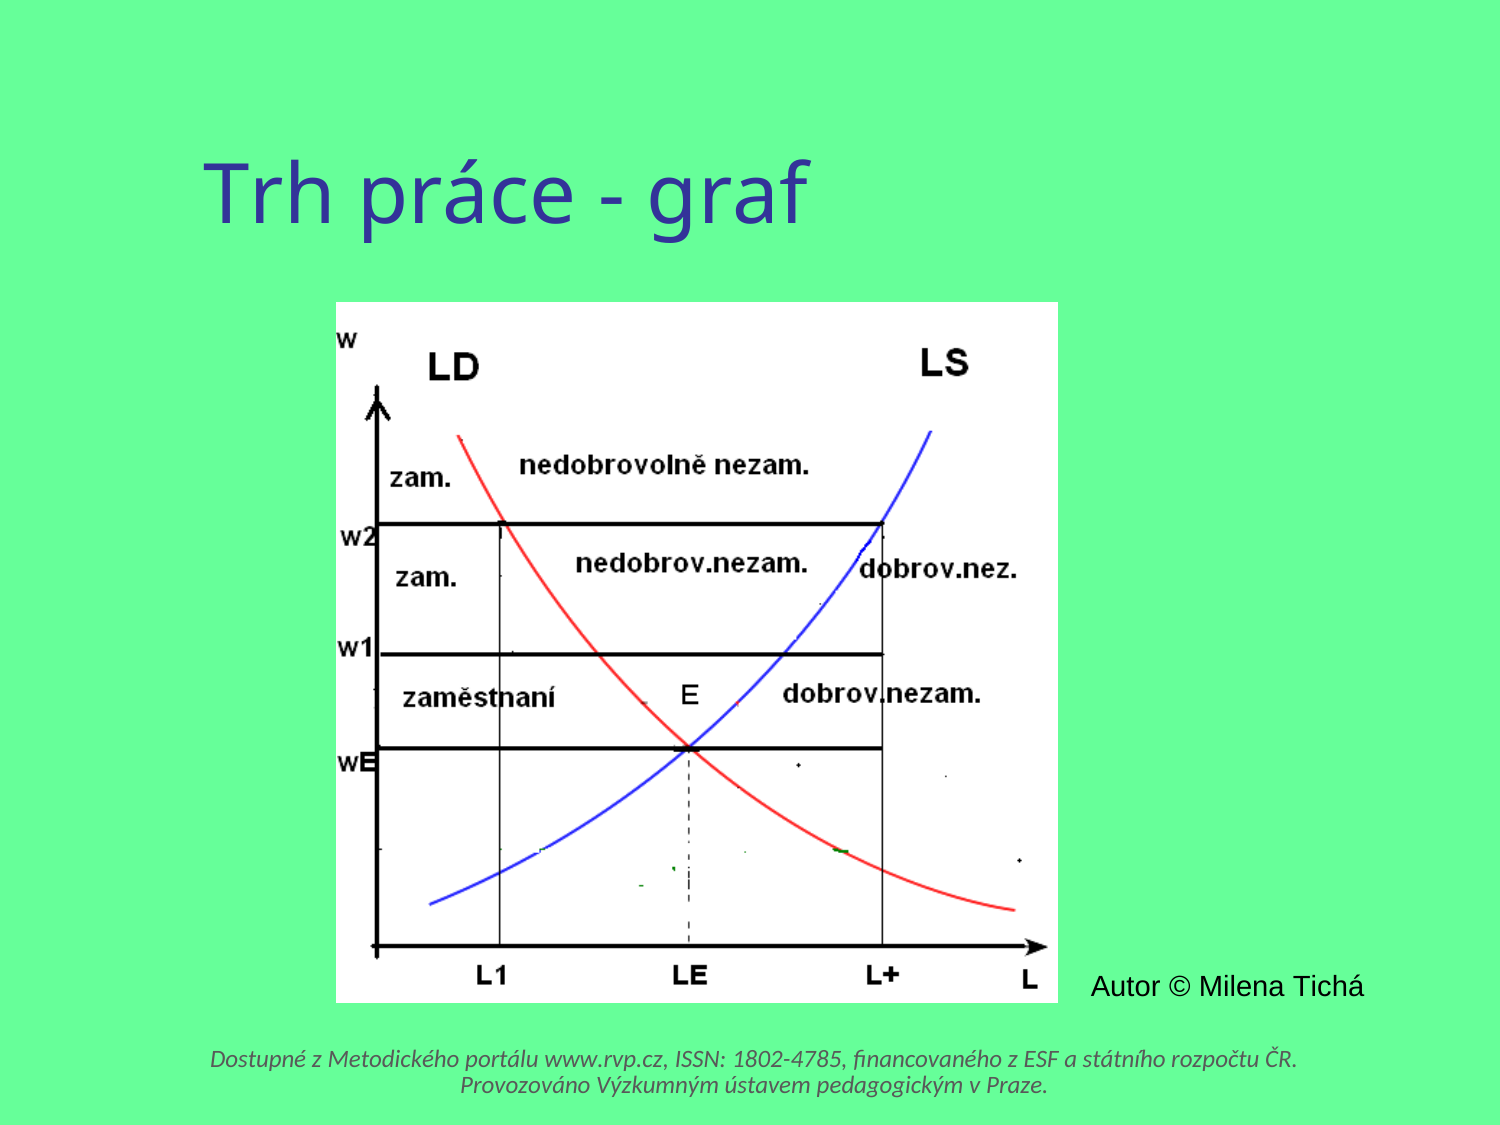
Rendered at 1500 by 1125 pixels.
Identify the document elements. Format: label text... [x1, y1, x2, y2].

text_box Dostupné z Metodického portálu www.rvp.cz, ISSN: 1802-4785, financovaného z ESF a státního rozpočtu ČR. Provozováno Výzkumným ústavem pedagogickým v Praze. [133, 1042, 1377, 1103]
text_box Autor © Milena Tichá [1045, 964, 1411, 1010]
title Trh práce - graf [188, 7, 1468, 248]
picture [336, 302, 1058, 1003]
